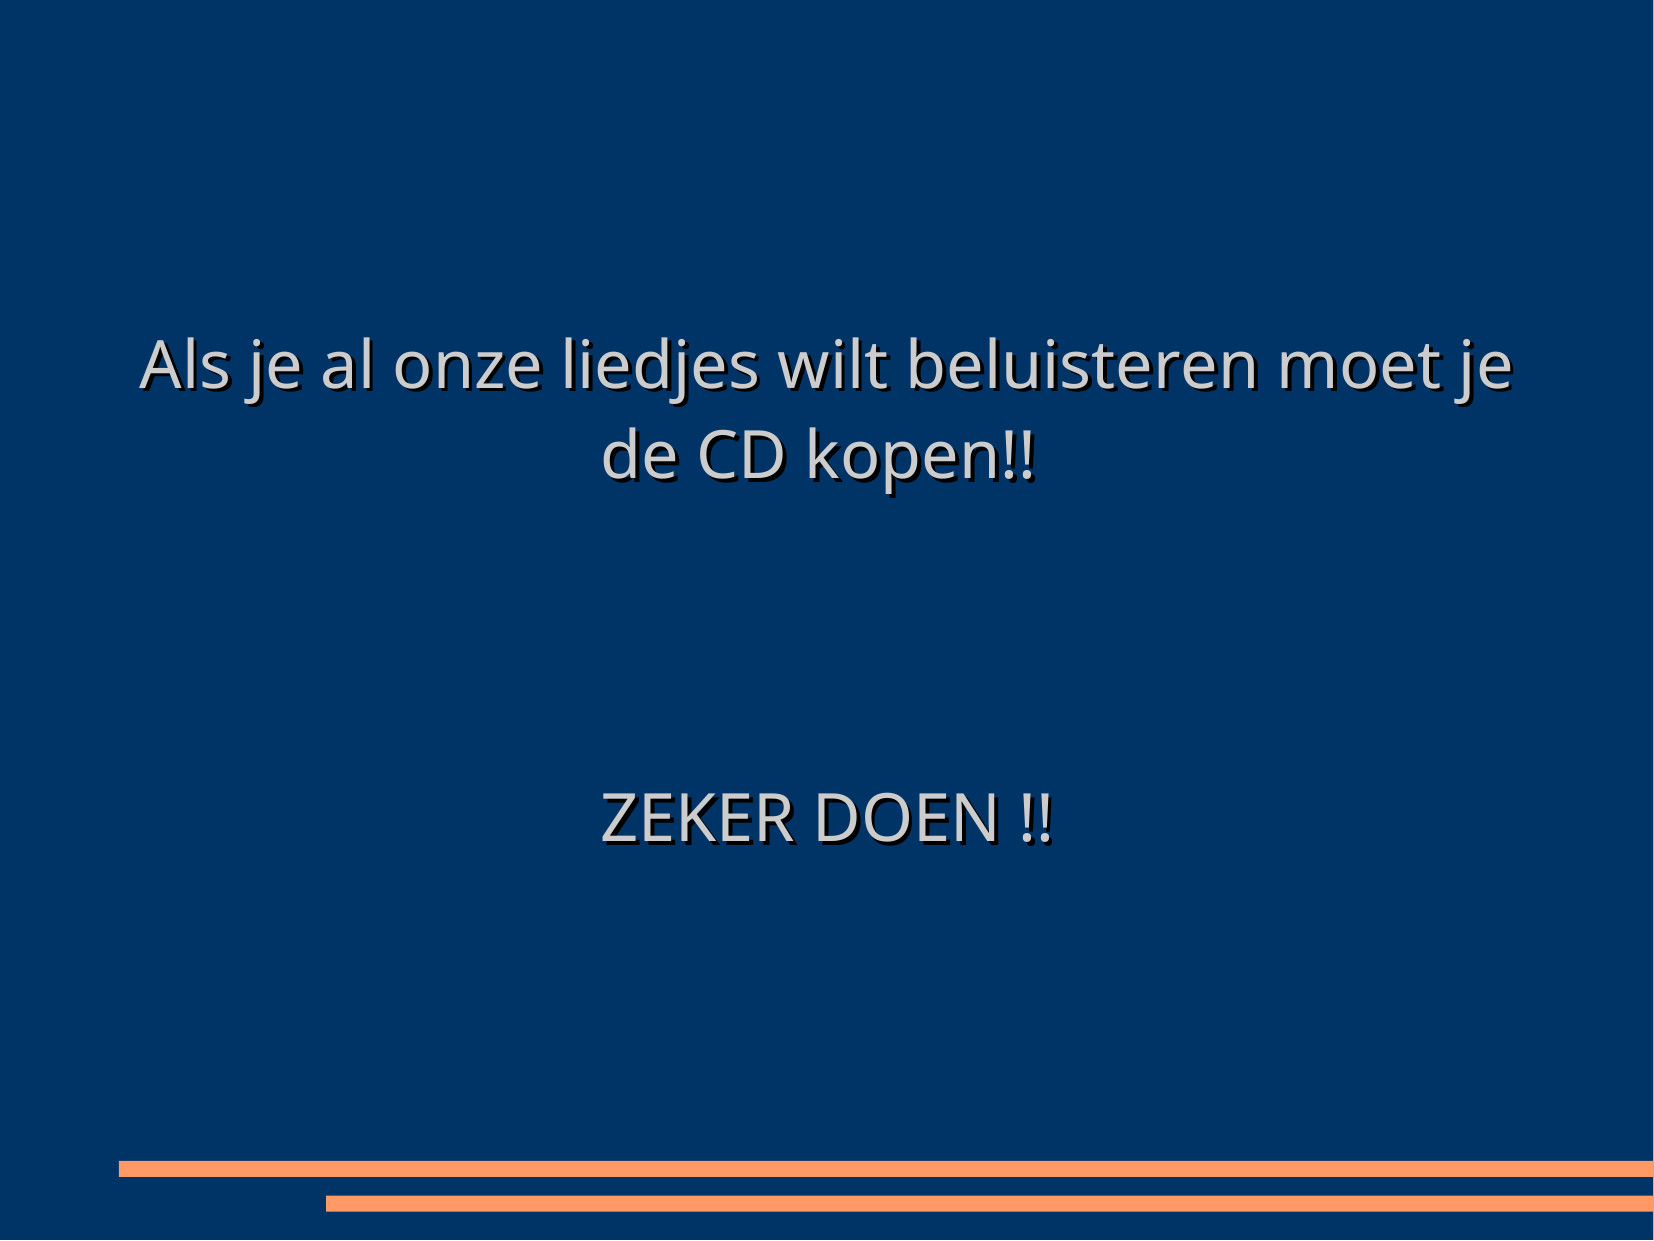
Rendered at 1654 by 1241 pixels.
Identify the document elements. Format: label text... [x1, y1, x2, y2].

subtitle Als je al onze liedjes wilt beluisteren moet je de CD kopen!! ZEKER DOEN !! [121, 53, 1534, 1125]
